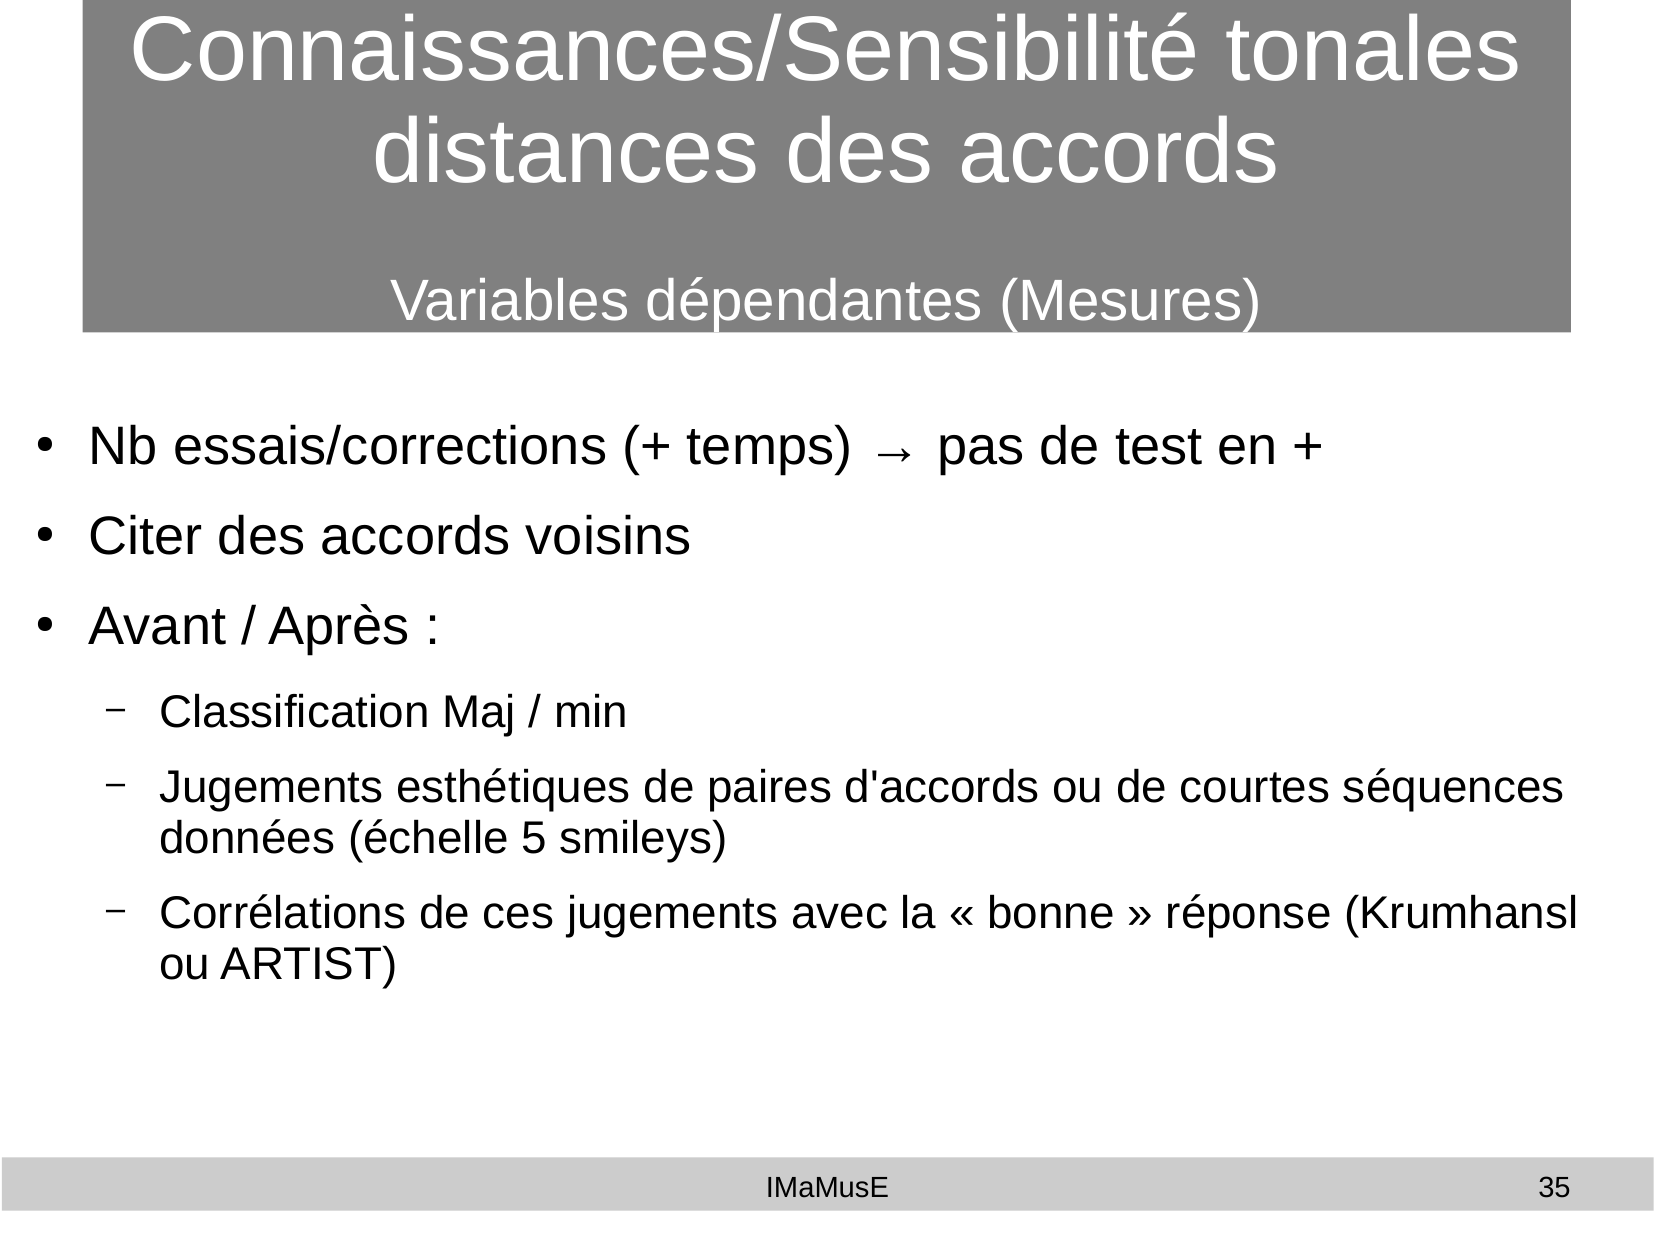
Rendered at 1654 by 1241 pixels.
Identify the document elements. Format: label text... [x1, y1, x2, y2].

title Connaissances/Sensibilité tonales distances des accords Variables dépendantes (Mesures) [82, 0, 1571, 325]
list Nb essais/corrections (+ temps) → pas de test en + Citer des accords voisins Avant / Après : Classification Maj / min Jugements esthétiques de paires d'accords ou de courtes séquences données (échelle 5 smileys) Corrélations de ces jugements avec la « bonne » réponse (Krumhansl ou ARTIST) [17, 325, 1630, 1140]
